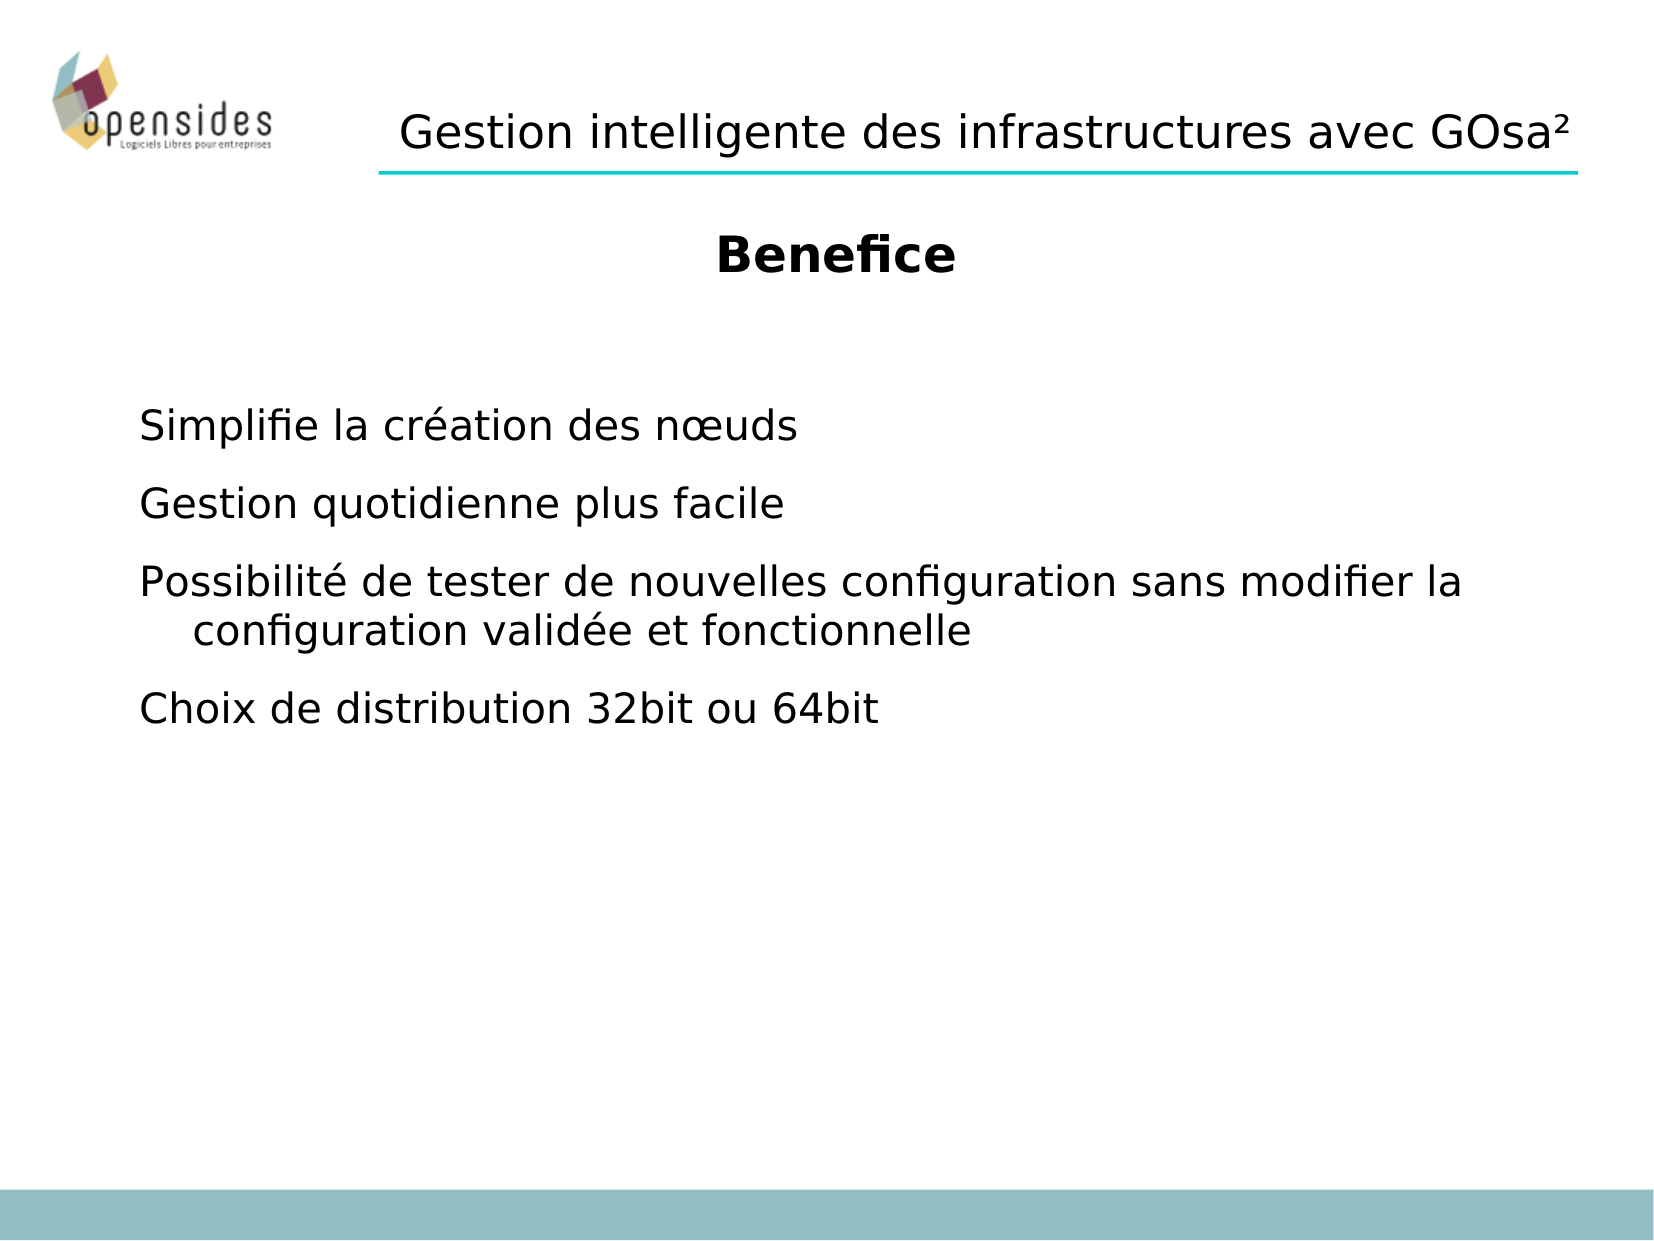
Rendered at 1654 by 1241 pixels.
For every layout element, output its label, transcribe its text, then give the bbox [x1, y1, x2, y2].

text_box [378, 171, 1578, 175]
list Benefice Simplifie la création des nœuds Gestion quotidienne plus facile Possibilité de tester de nouvelles configuration sans modifier la configuration validée et fonctionnelle Choix de distribution 32bit ou 64bit [121, 226, 1534, 1008]
picture [22, 30, 308, 187]
text_box Gestion intelligente des infrastructures avec GOsa² [317, 98, 1654, 167]
text_box [0, 1189, 1654, 1241]
